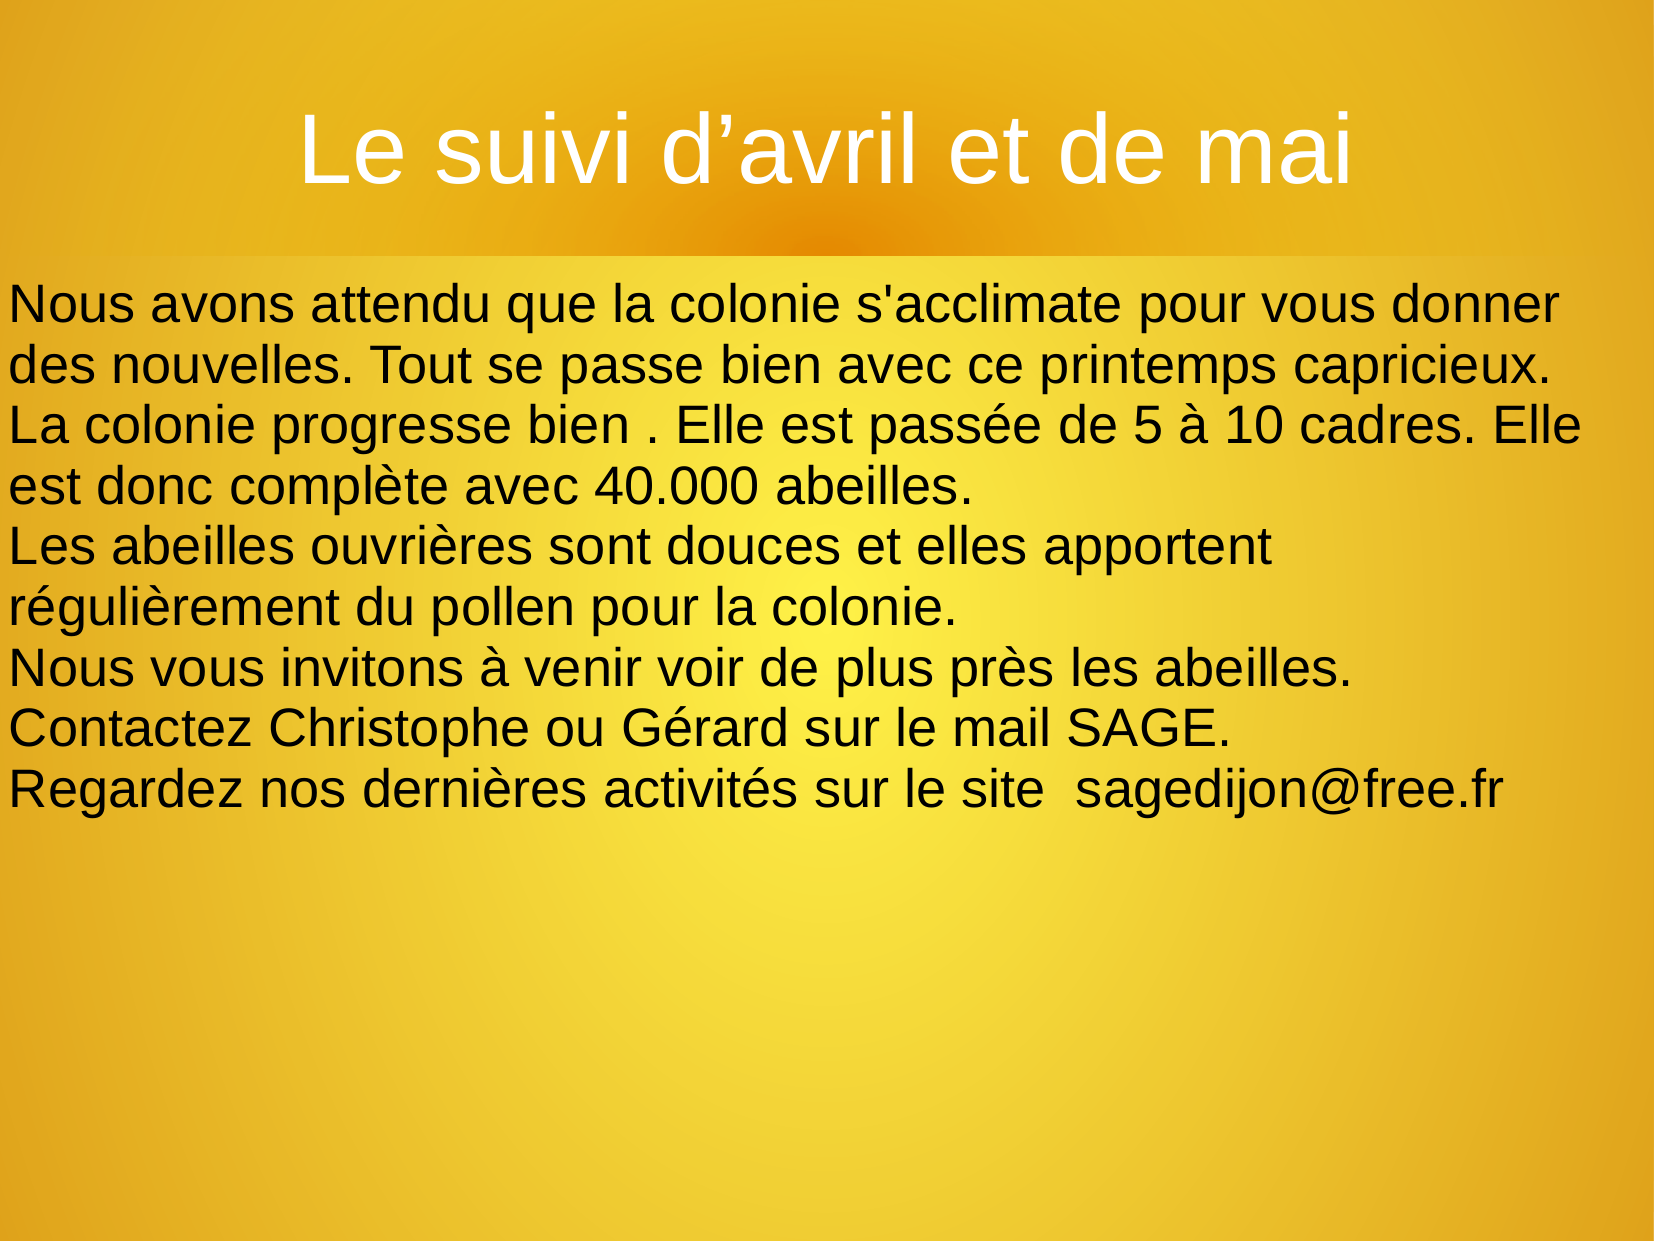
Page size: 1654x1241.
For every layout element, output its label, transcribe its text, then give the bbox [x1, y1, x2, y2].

text_box Nous avons attendu que la colonie s'acclimate pour vous donner des nouvelles. Tout se passe bien avec ce printemps capricieux. La colonie progresse bien . Elle est passée de 5 à 10 cadres. Elle est donc complète avec 40.000 abeilles. Les abeilles ouvrières sont douces et elles apportent régulièrement du pollen pour la colonie. Nous vous invitons à venir voir de plus près les abeilles. Contactez Christophe ou Gérard sur le mail SAGE. Regardez nos dernières activités sur le site sagedijon@free.fr [8, 273, 1619, 1158]
title Le suivi d’avril et de mai [82, 47, 1571, 252]
